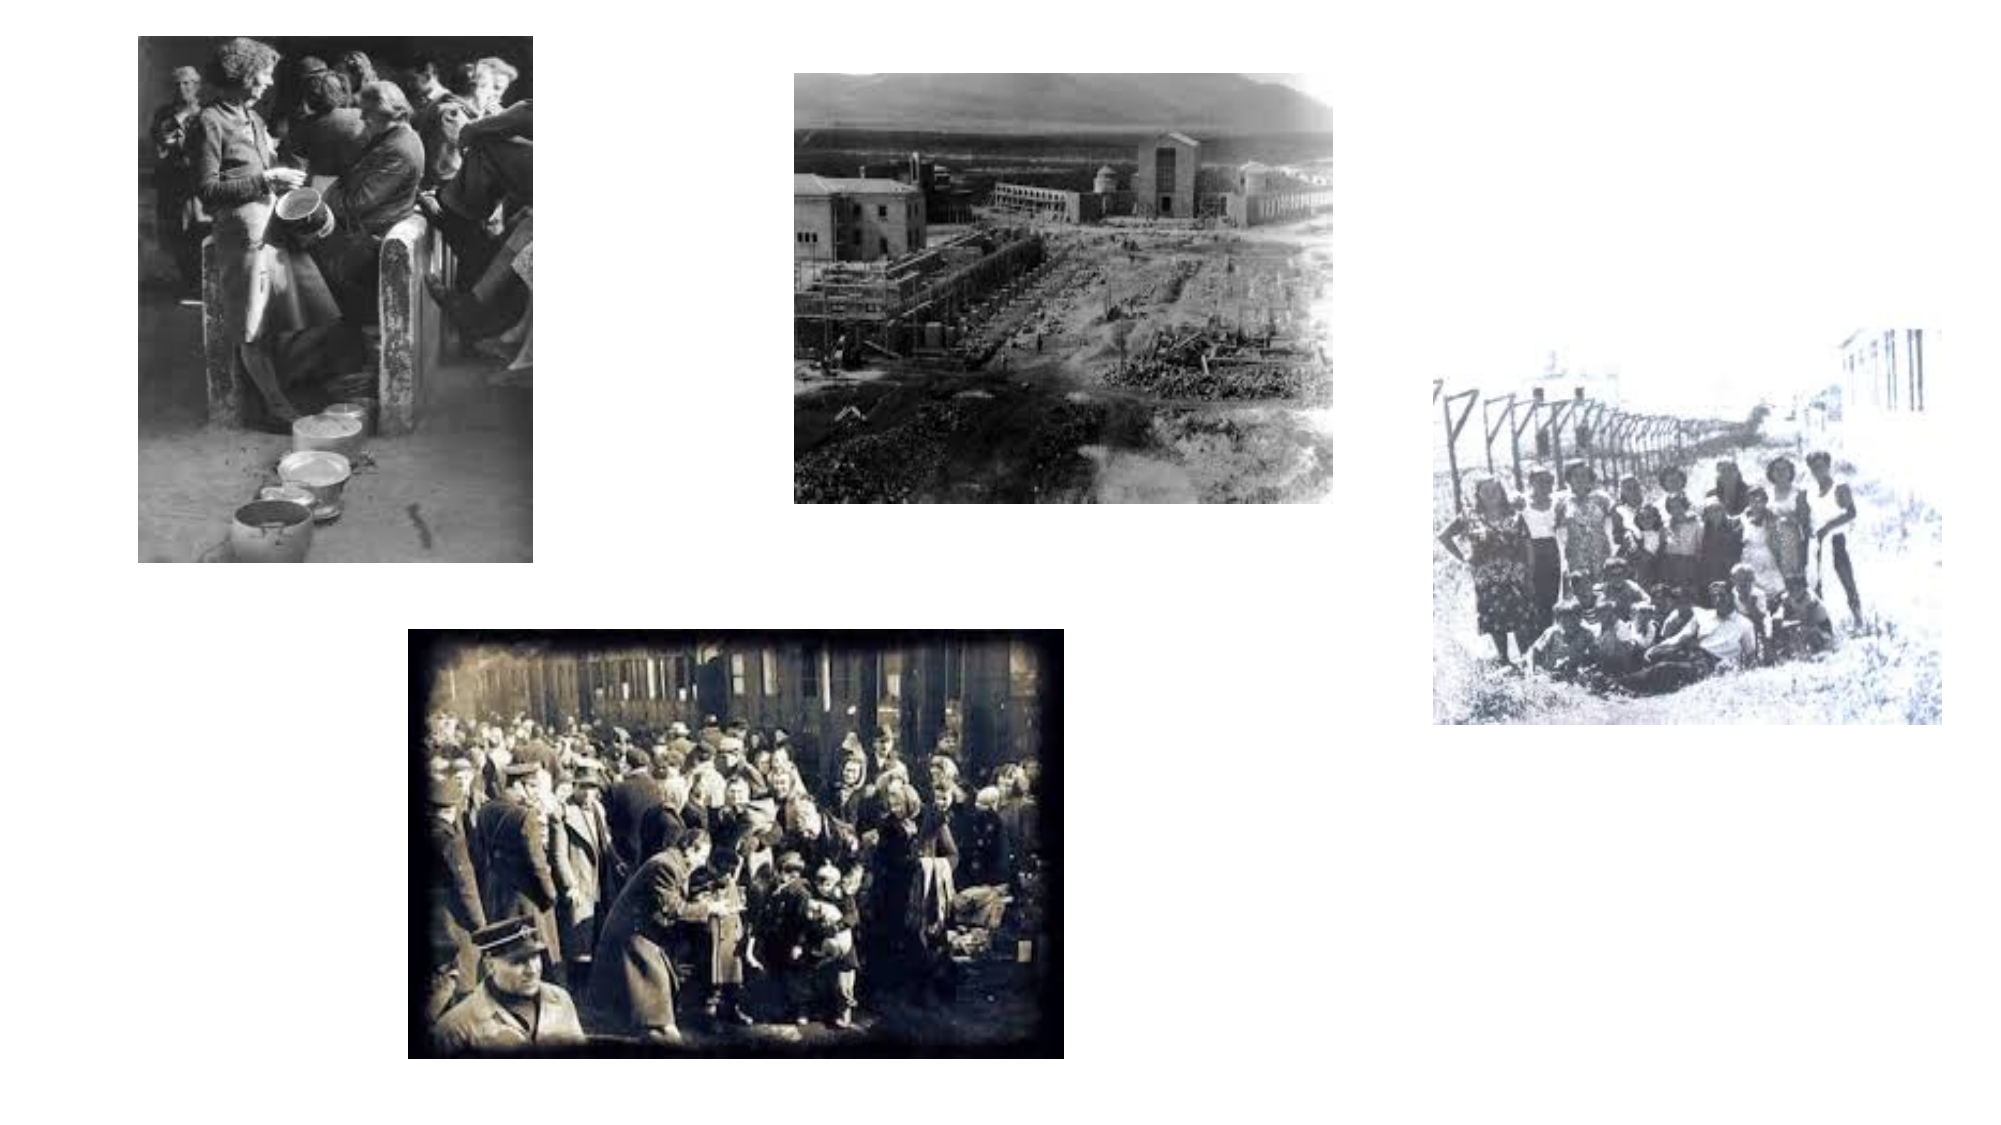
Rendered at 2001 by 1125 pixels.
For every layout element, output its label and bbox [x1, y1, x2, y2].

picture [1433, 312, 1942, 725]
picture [408, 629, 1064, 1059]
picture [138, 36, 533, 563]
picture [794, 73, 1333, 504]
